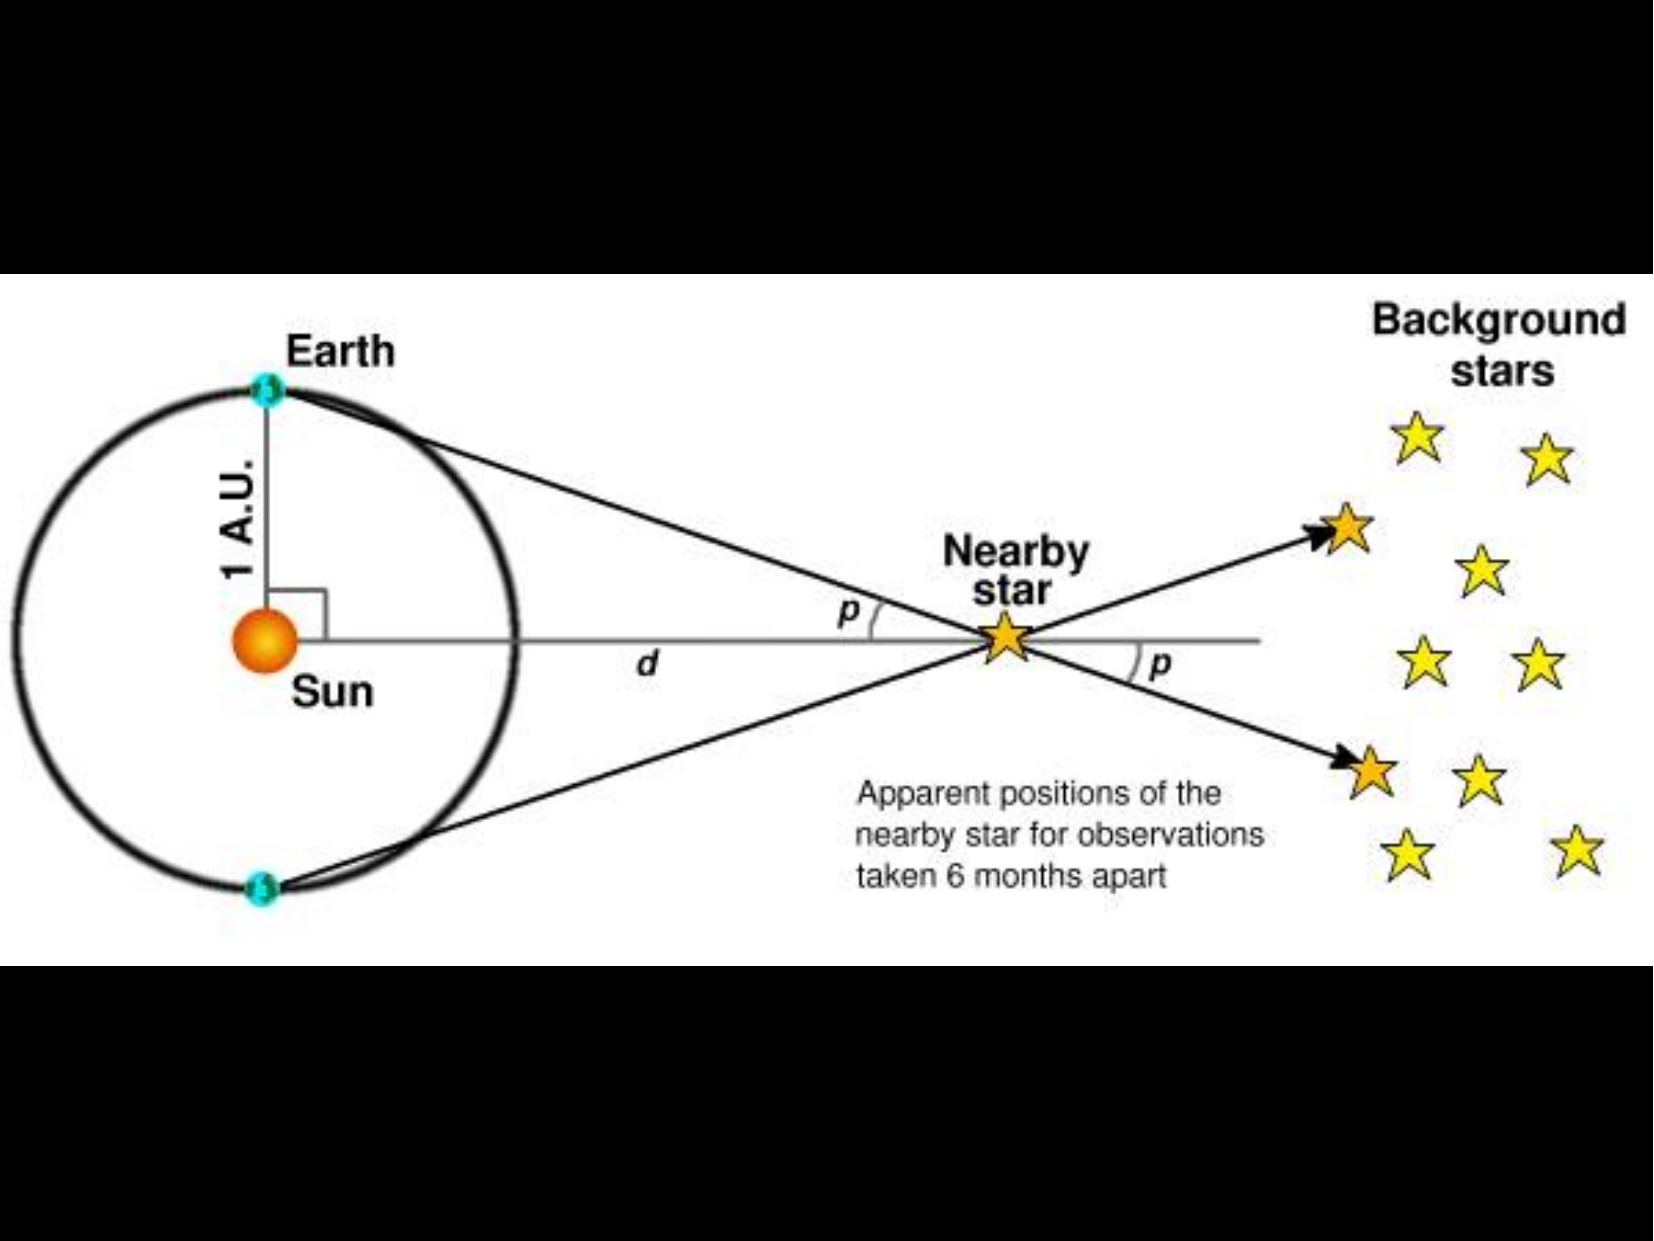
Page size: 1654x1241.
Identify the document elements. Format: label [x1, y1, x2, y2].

picture [0, 274, 1653, 966]
